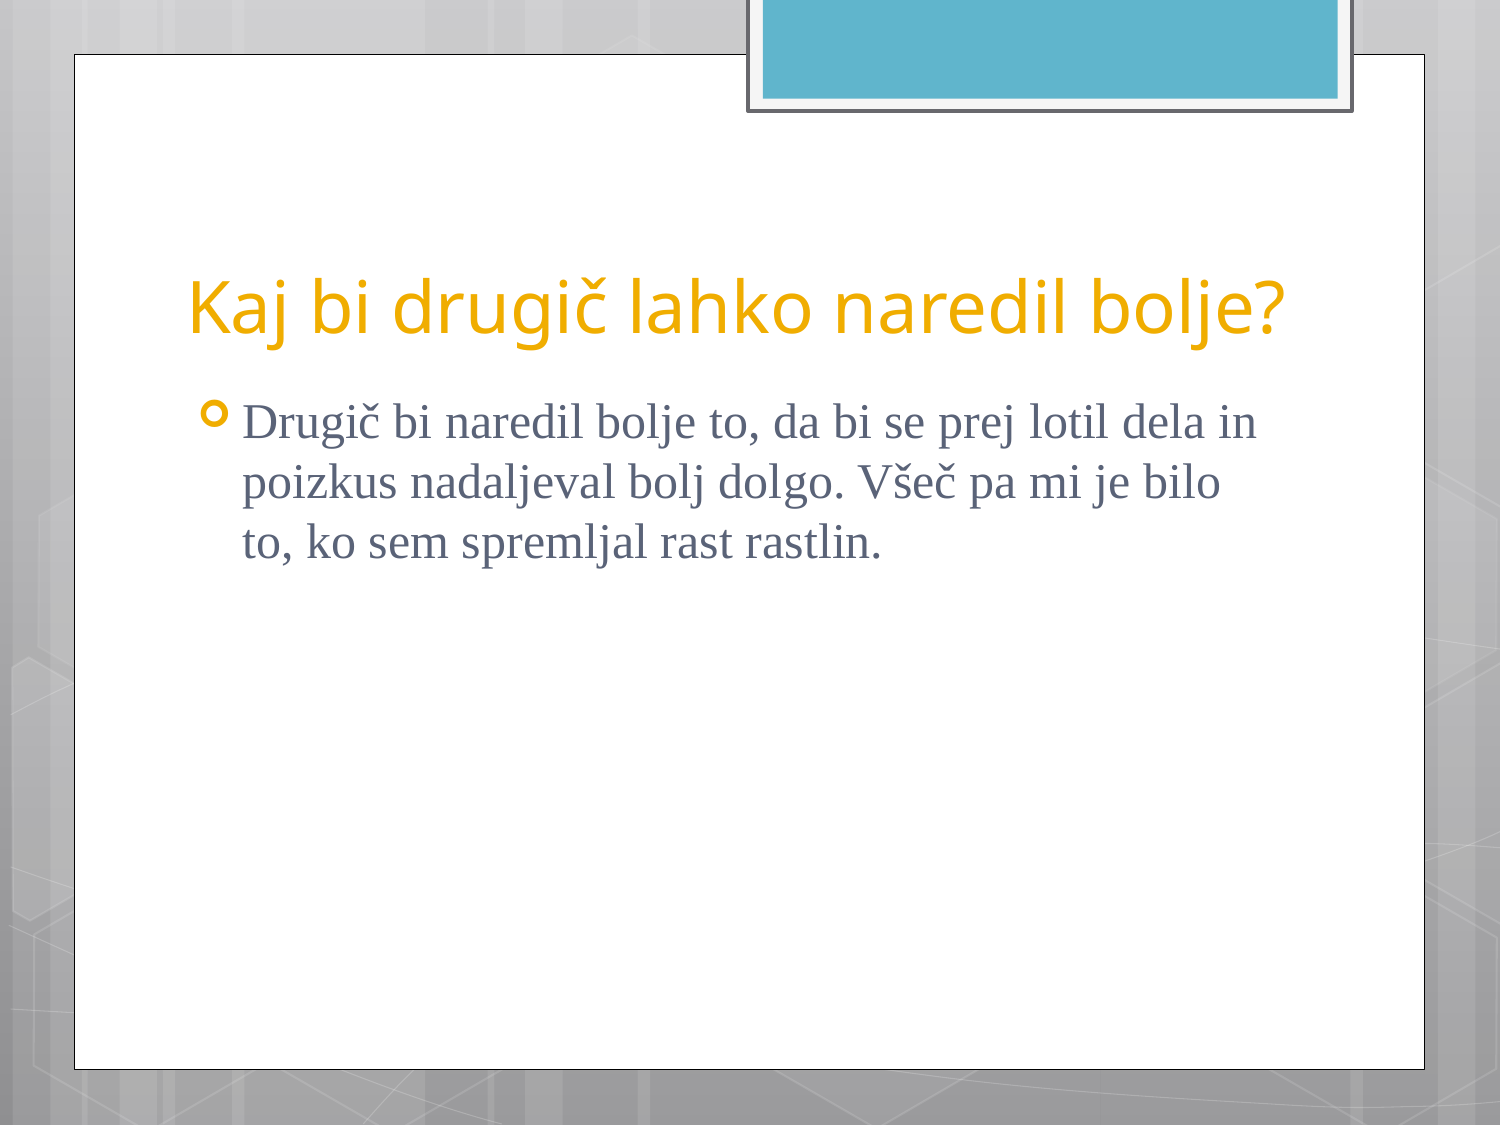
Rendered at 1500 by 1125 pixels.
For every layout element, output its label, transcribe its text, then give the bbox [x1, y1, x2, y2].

list Drugič bi naredil bolje to, da bi se prej lotil dela in poizkus nadaljeval bolj dolgo. Všeč pa mi je bilo to, ko sem spremljal rast rastlin. [171, 381, 1283, 957]
title Kaj bi drugič lahko naredil bolje? [171, 168, 1324, 356]
